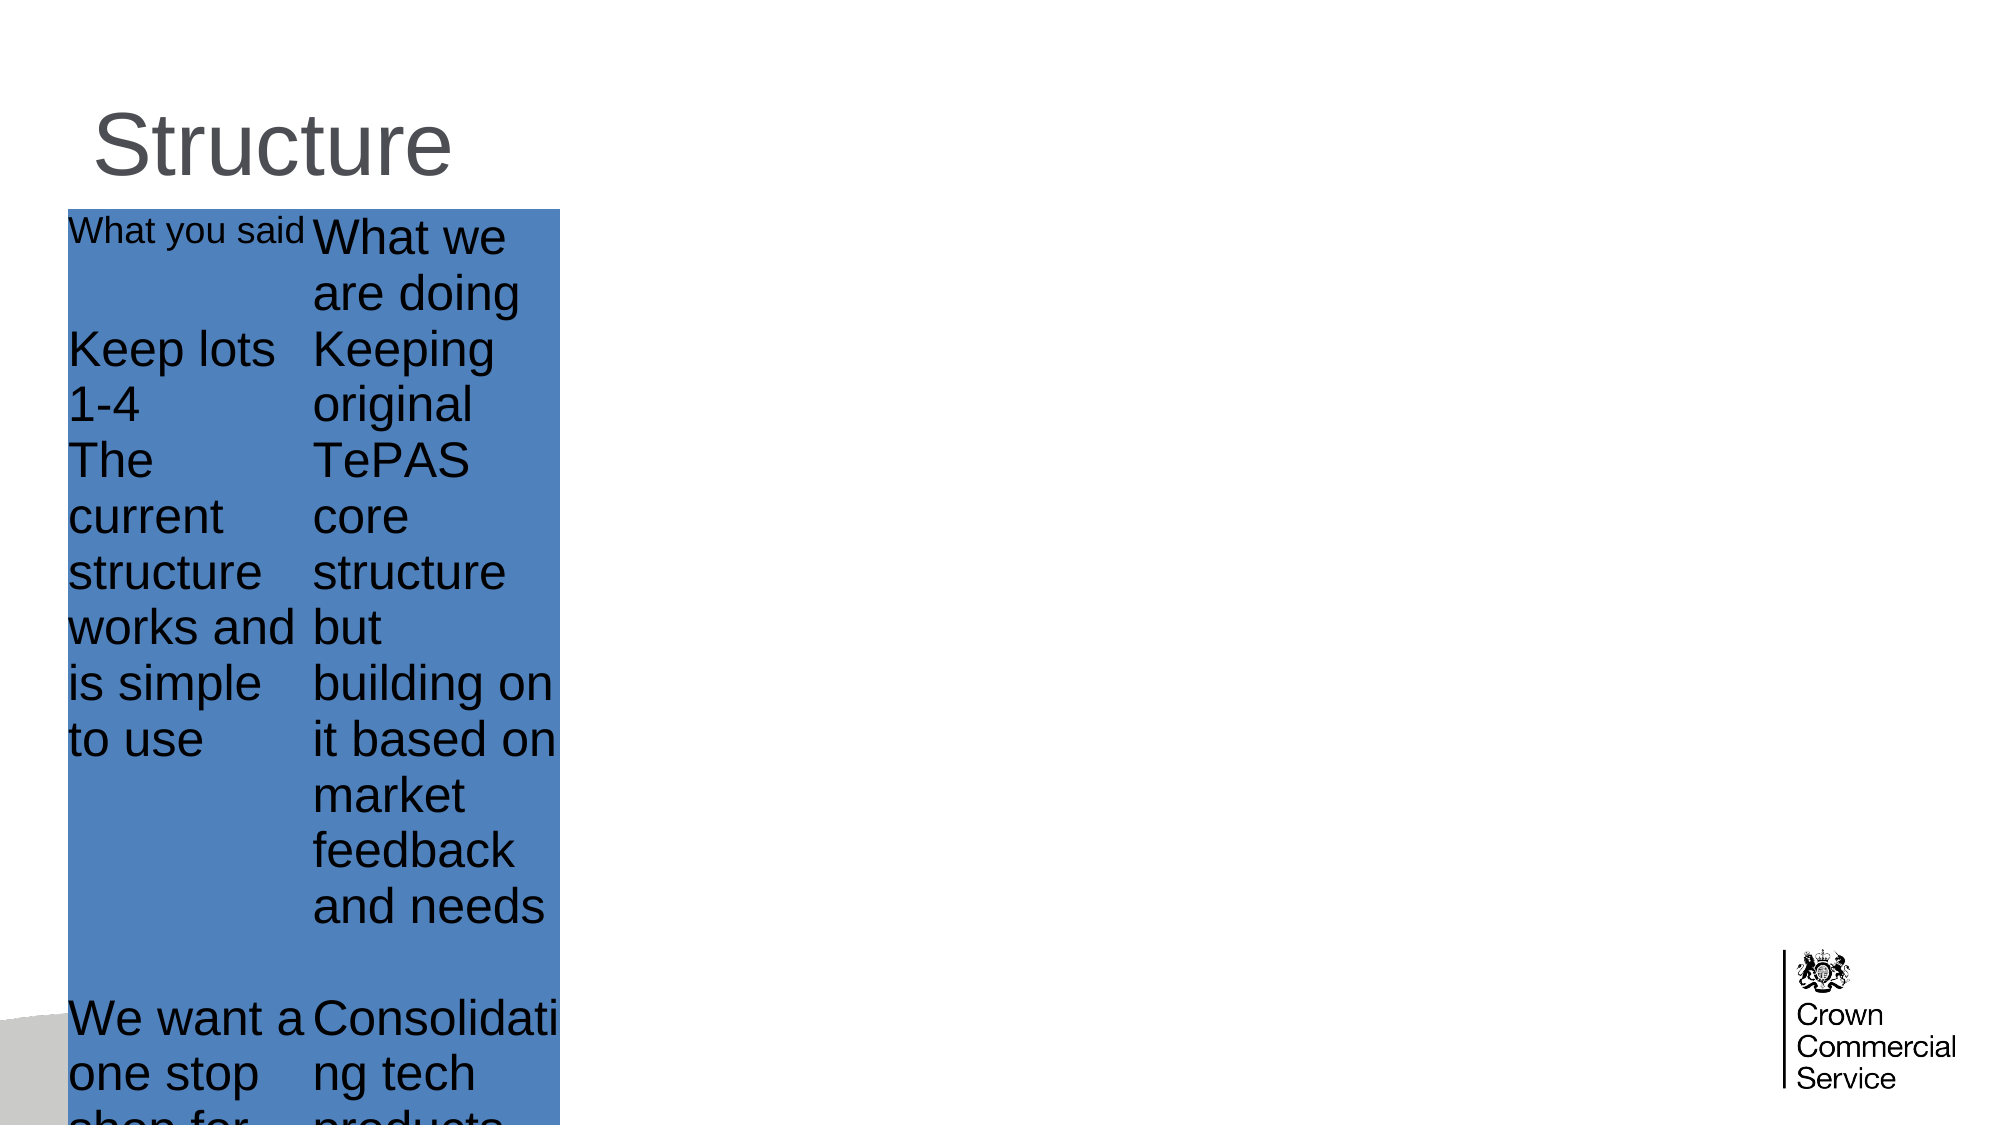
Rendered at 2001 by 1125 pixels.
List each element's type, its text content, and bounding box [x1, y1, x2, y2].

table_cell The current structure works and is simple to use [68, 432, 312, 990]
table_header What we are doing [312, 209, 560, 321]
table_cell We want a one stop shop for all commodity hardware and software [68, 990, 312, 1125]
title Structure [77, 70, 1870, 210]
table_cell Keeping original TePAS core structure but building on it based on market feedback and needs [312, 321, 560, 990]
table_header What you said [68, 209, 312, 321]
table_cell Consolidating tech products elements from relevant frameworks into one stop shop TePAS 2 [312, 990, 560, 1125]
table_cell Keep lots 1-4 [68, 321, 312, 432]
